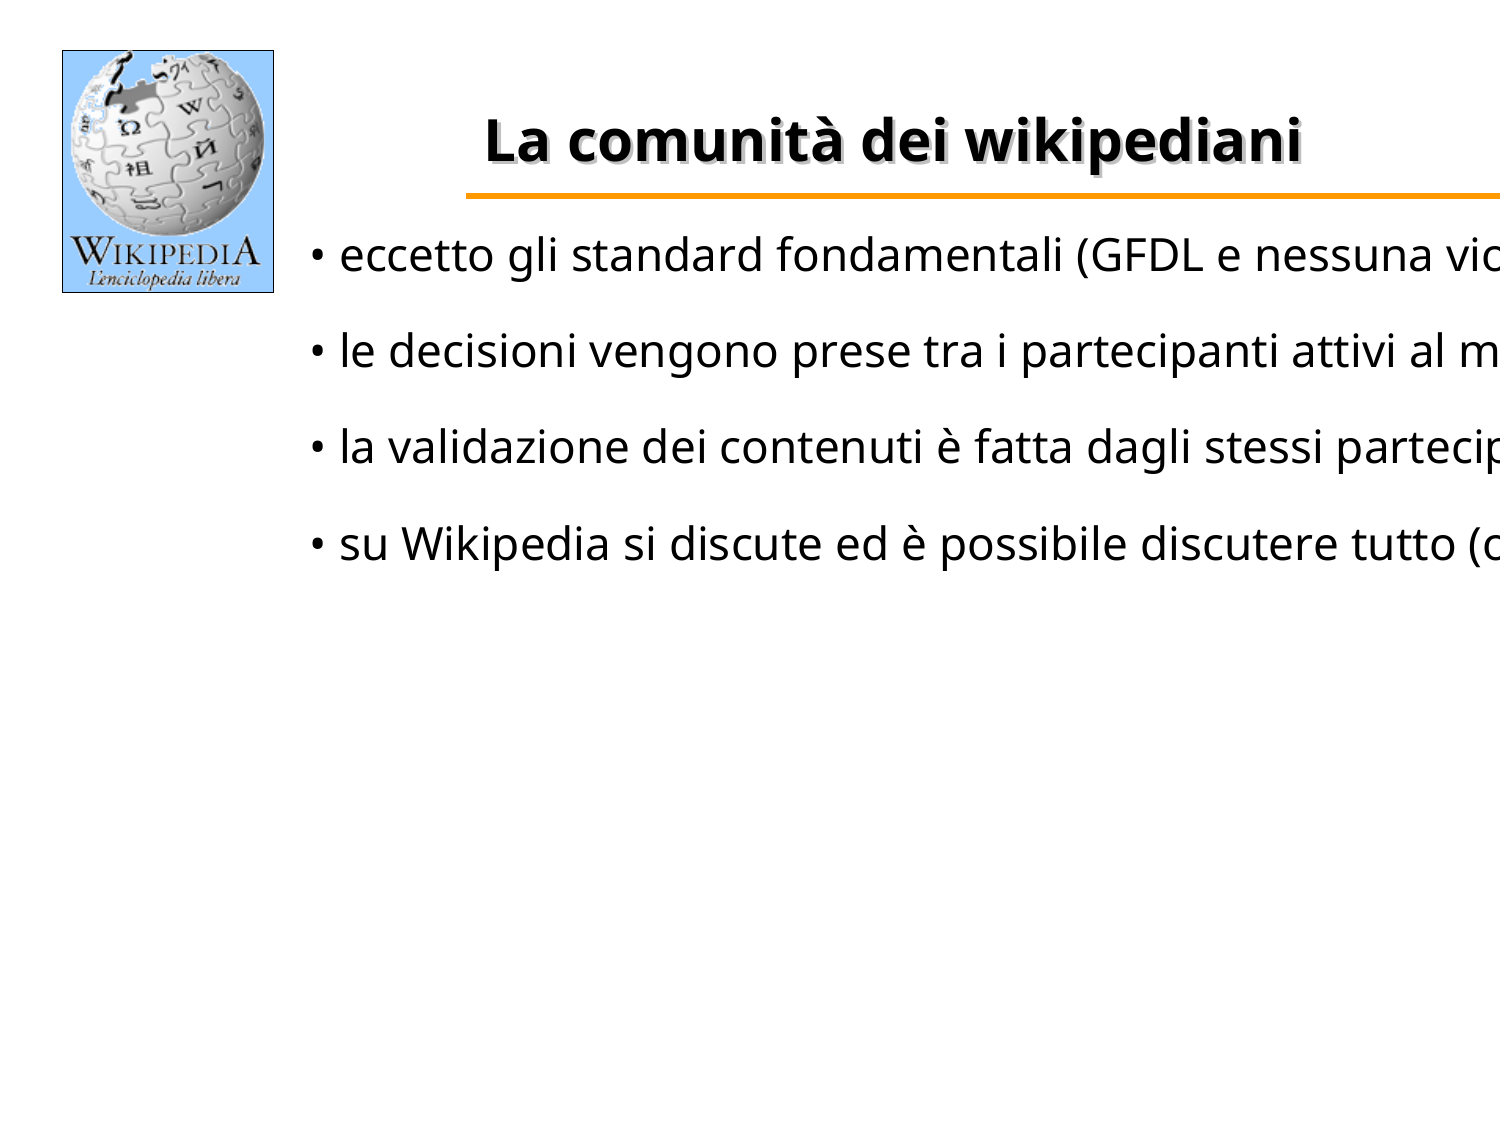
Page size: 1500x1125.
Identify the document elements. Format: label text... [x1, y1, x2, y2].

text_box eccetto gli standard fondamentali (GFDL e nessuna violazione di copyright) tutte le regole e le convenzioni sono definite autonomamente dalla comunità stessa le decisioni vengono prese tra i partecipanti attivi al momento cercando la soluzione dal più ampio consenso possibile la validazione dei contenuti è fatta dagli stessi partecipanti su Wikipedia si discute ed è possibile discutere tutto (ogni pagina ha associata una “pagina di discussione”) [295, 212, 1500, 582]
text_box La comunità dei wikipediani [469, 88, 1319, 187]
chart [62, 50, 274, 293]
